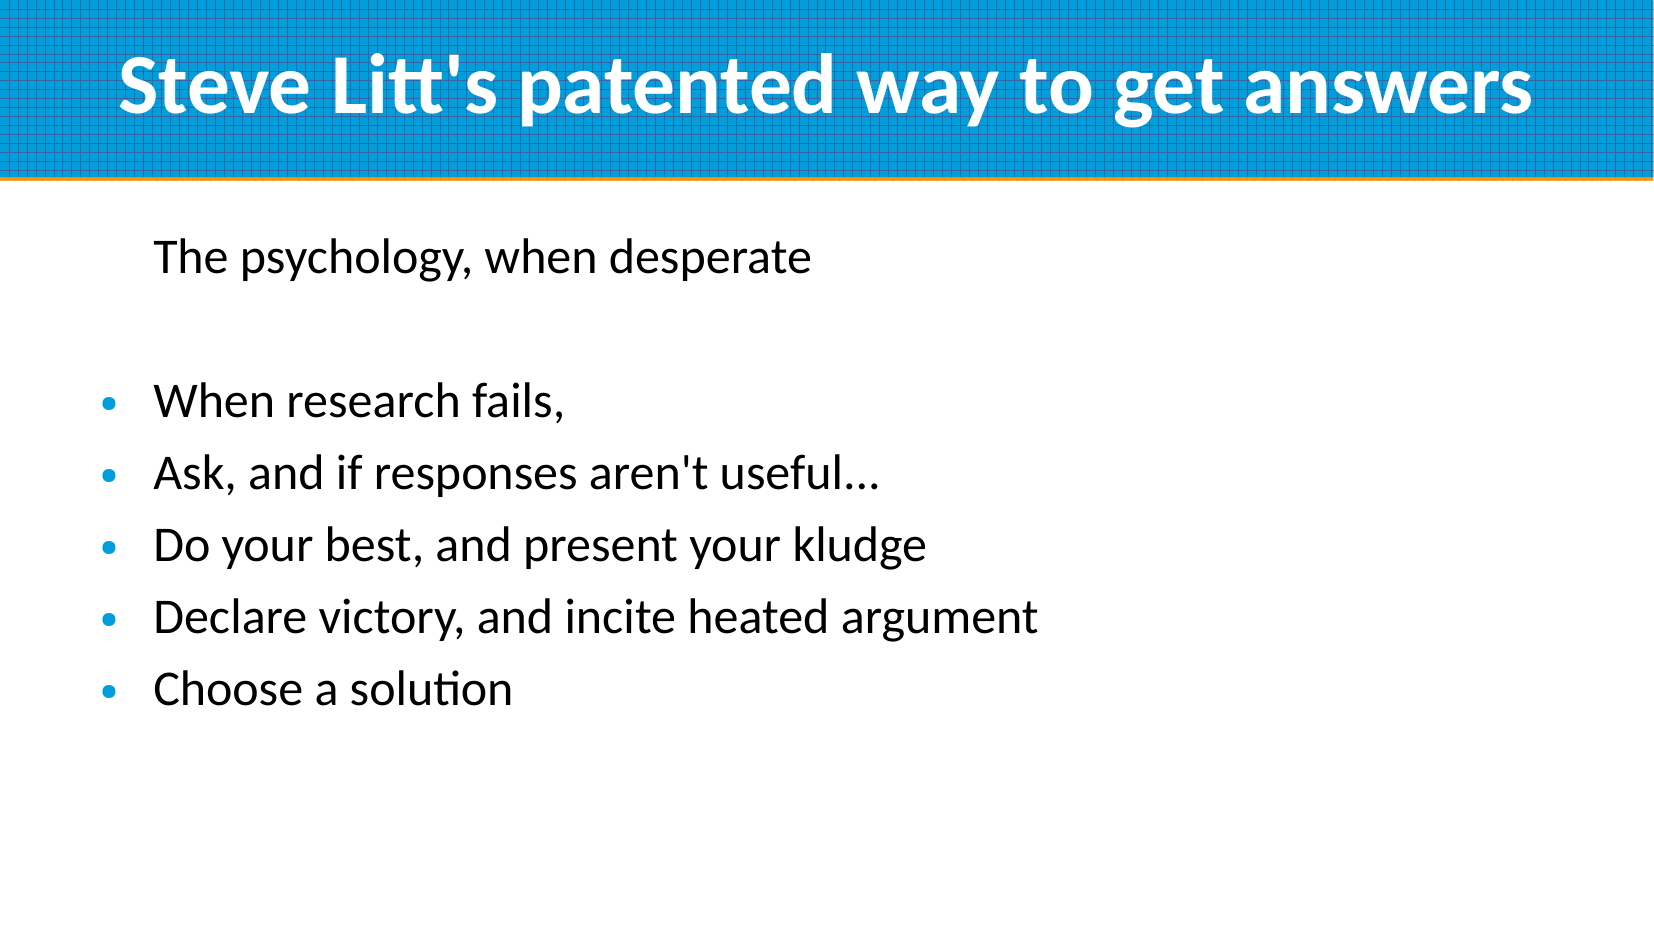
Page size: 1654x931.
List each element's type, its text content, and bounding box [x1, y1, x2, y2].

title Steve Litt's patented way to get answers [82, 14, 1571, 171]
list The psychology, when desperate When research fails, Ask, and if responses aren't useful... Do your best, and present your kludge Declare victory, and incite heated argument Choose a solution [82, 236, 1563, 811]
